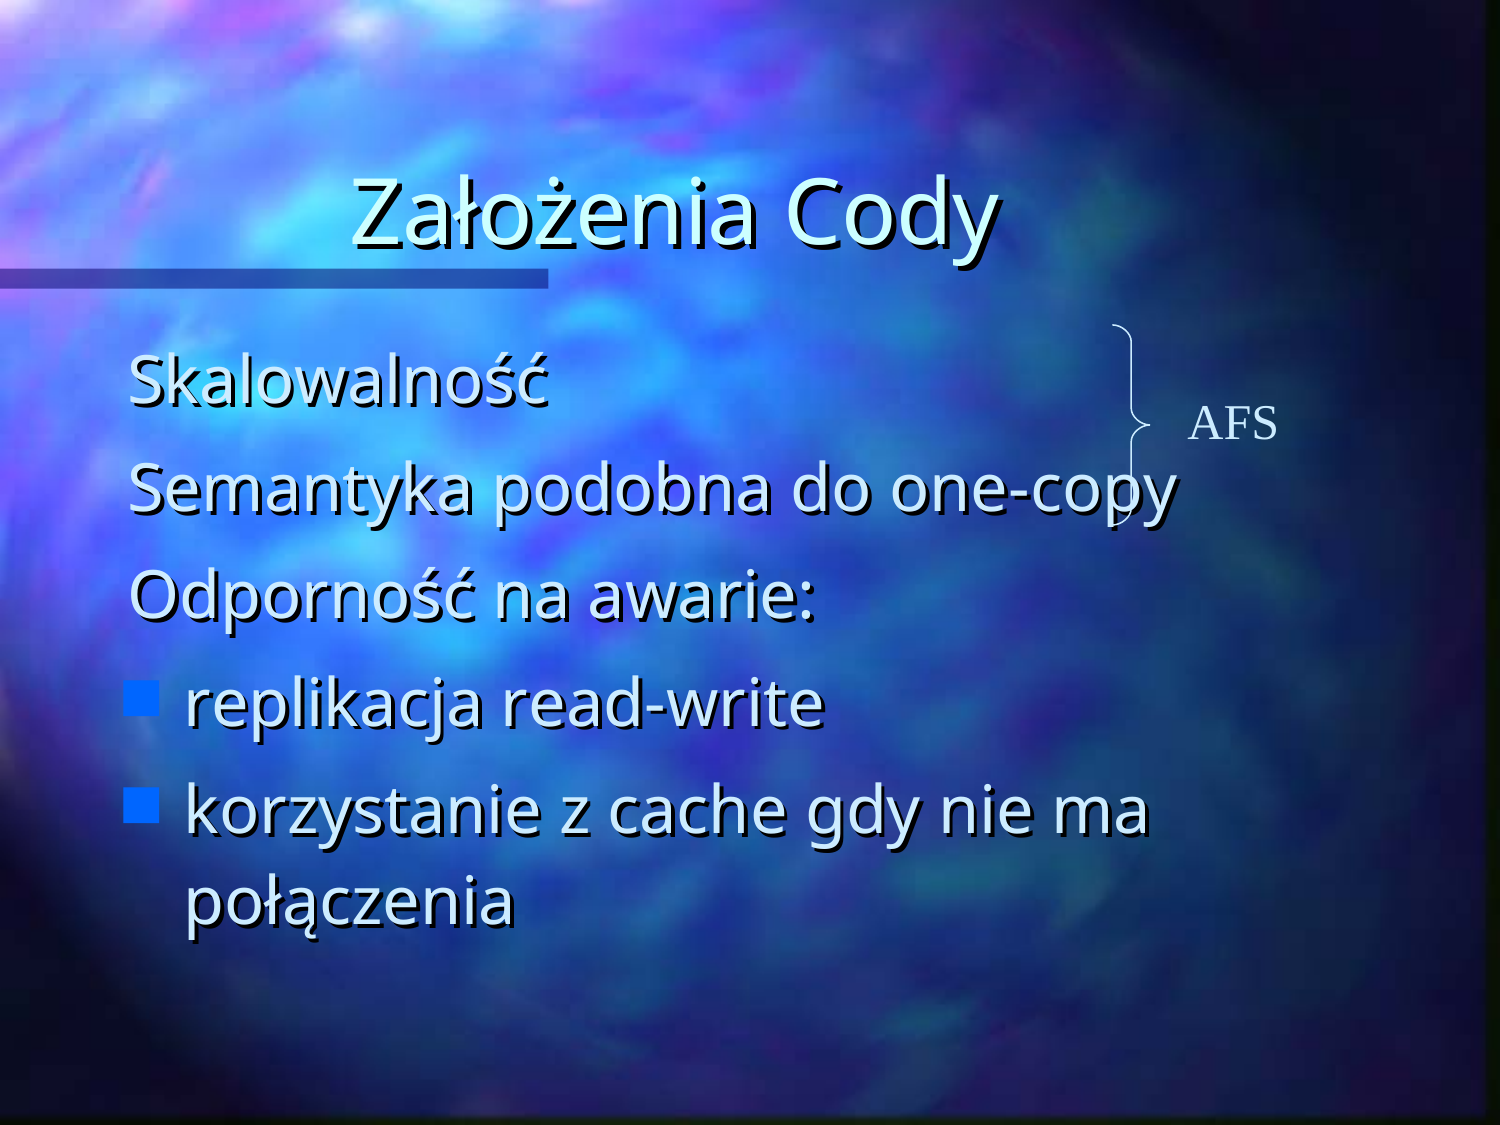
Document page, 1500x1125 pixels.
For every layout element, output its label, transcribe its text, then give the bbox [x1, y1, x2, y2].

text_box AFS [1172, 381, 1295, 458]
title Założenia Cody [37, 74, 1313, 275]
list Skalowalność Semantyka podobna do one-copy Odporność na awarie: replikacja read-write korzystanie z cache gdy nie ma połączenia [112, 324, 1388, 1001]
picture [0, 0, 1500, 1125]
